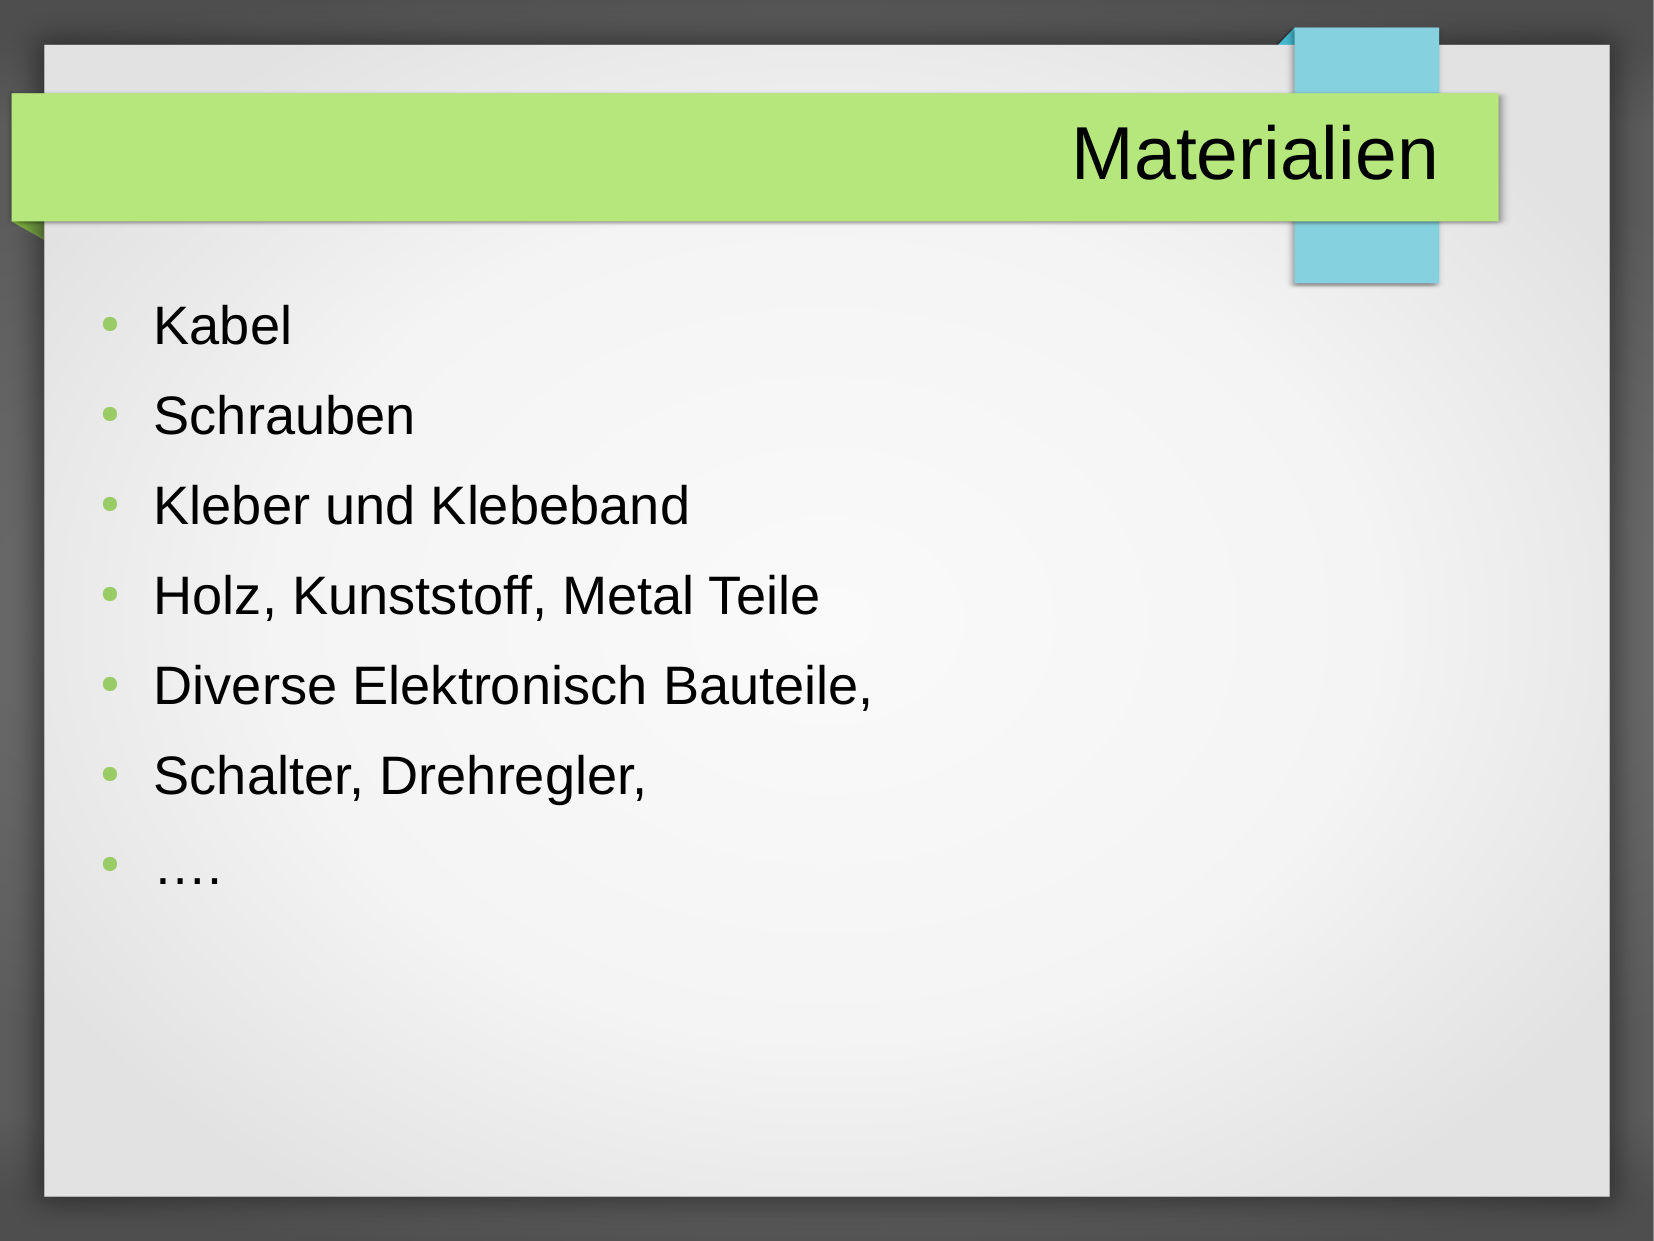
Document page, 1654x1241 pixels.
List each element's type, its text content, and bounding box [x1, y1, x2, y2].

picture [0, 0, 1654, 1241]
list Kabel Schrauben Kleber und Klebeband Holz, Kunststoff, Metal Teile Diverse Elektronisch Bauteile, Schalter, Drehregler, …. [82, 295, 1571, 1015]
title Materialien [259, 94, 1441, 213]
